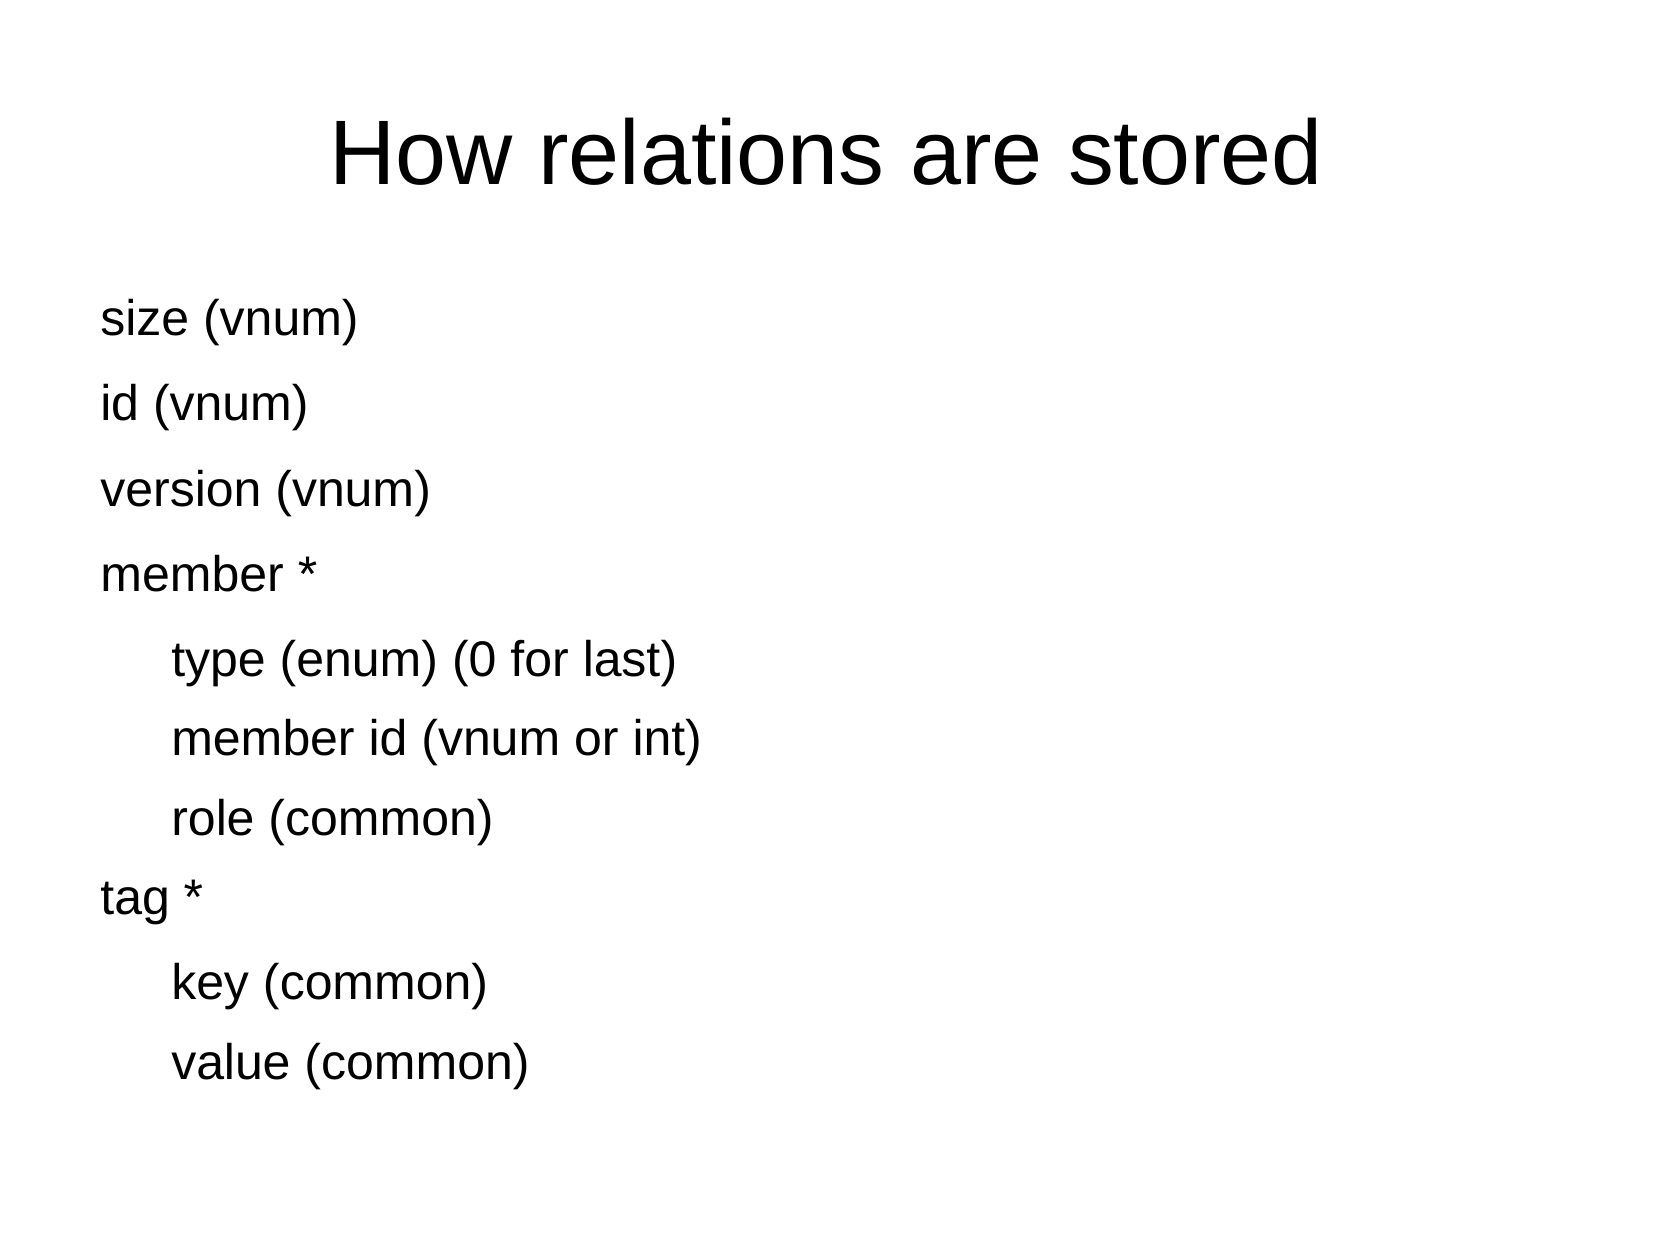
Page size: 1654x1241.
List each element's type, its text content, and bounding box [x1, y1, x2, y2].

list size (vnum) id (vnum) version (vnum) member * type (enum) (0 for last) member id (vnum or int) role (common) tag * key (common) value (common) [82, 290, 1571, 1109]
title How relations are stored [82, 56, 1571, 250]
